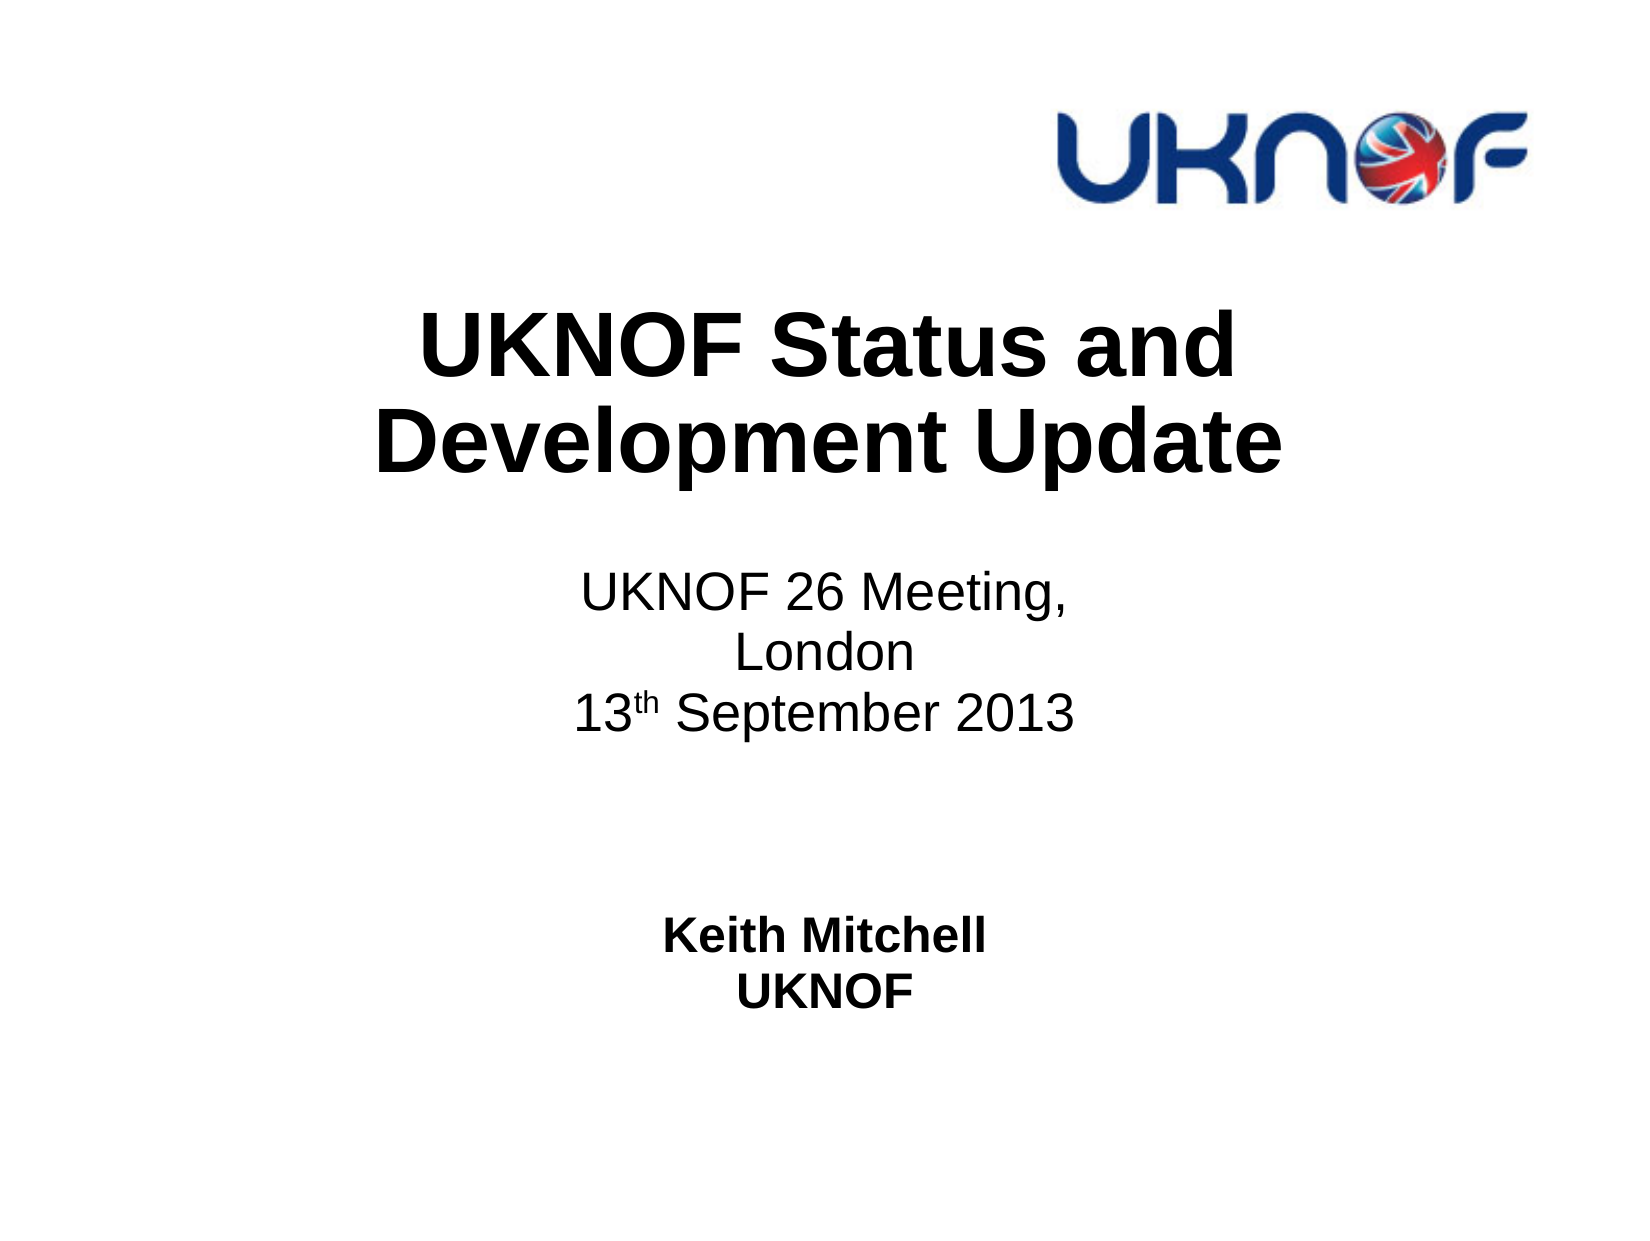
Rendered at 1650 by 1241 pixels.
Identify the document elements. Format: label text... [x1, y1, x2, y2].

text_box Keith Mitchell UKNOF [618, 899, 1032, 1027]
text_box UKNOF 26 Meeting, London 13th September 2013 [558, 553, 1092, 751]
picture [1050, 93, 1536, 225]
text_box UKNOF Status and Development Update [358, 292, 1301, 500]
